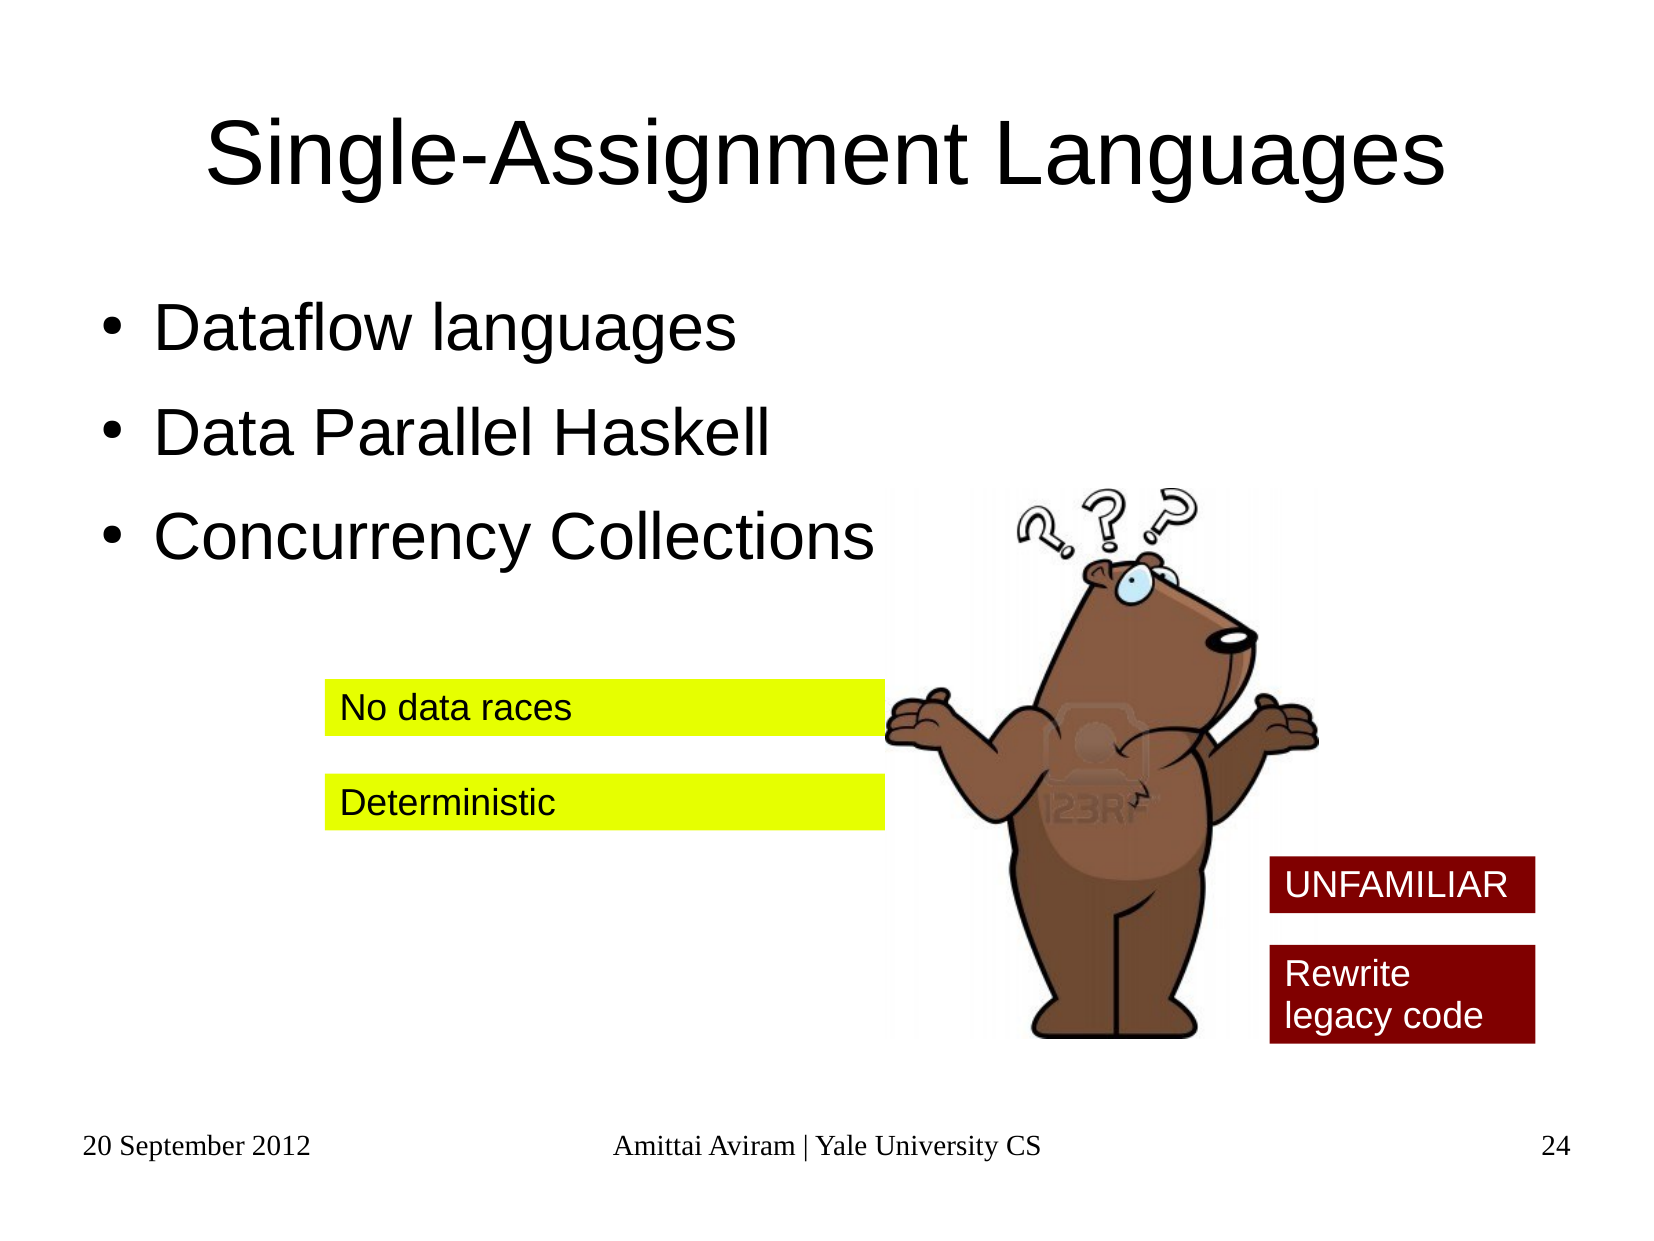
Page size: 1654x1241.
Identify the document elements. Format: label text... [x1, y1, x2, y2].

text_box Rewrite legacy code [1269, 944, 1536, 1044]
text_box UNFAMILIAR [1269, 856, 1536, 914]
picture [885, 488, 1319, 1039]
list Dataflow languages Data Parallel Haskell Concurrency Collections (CnC) [82, 290, 1571, 1109]
text_box Deterministic [324, 773, 885, 831]
text_box No data races [324, 679, 885, 736]
title Single-Assignment Languages [82, 49, 1571, 257]
